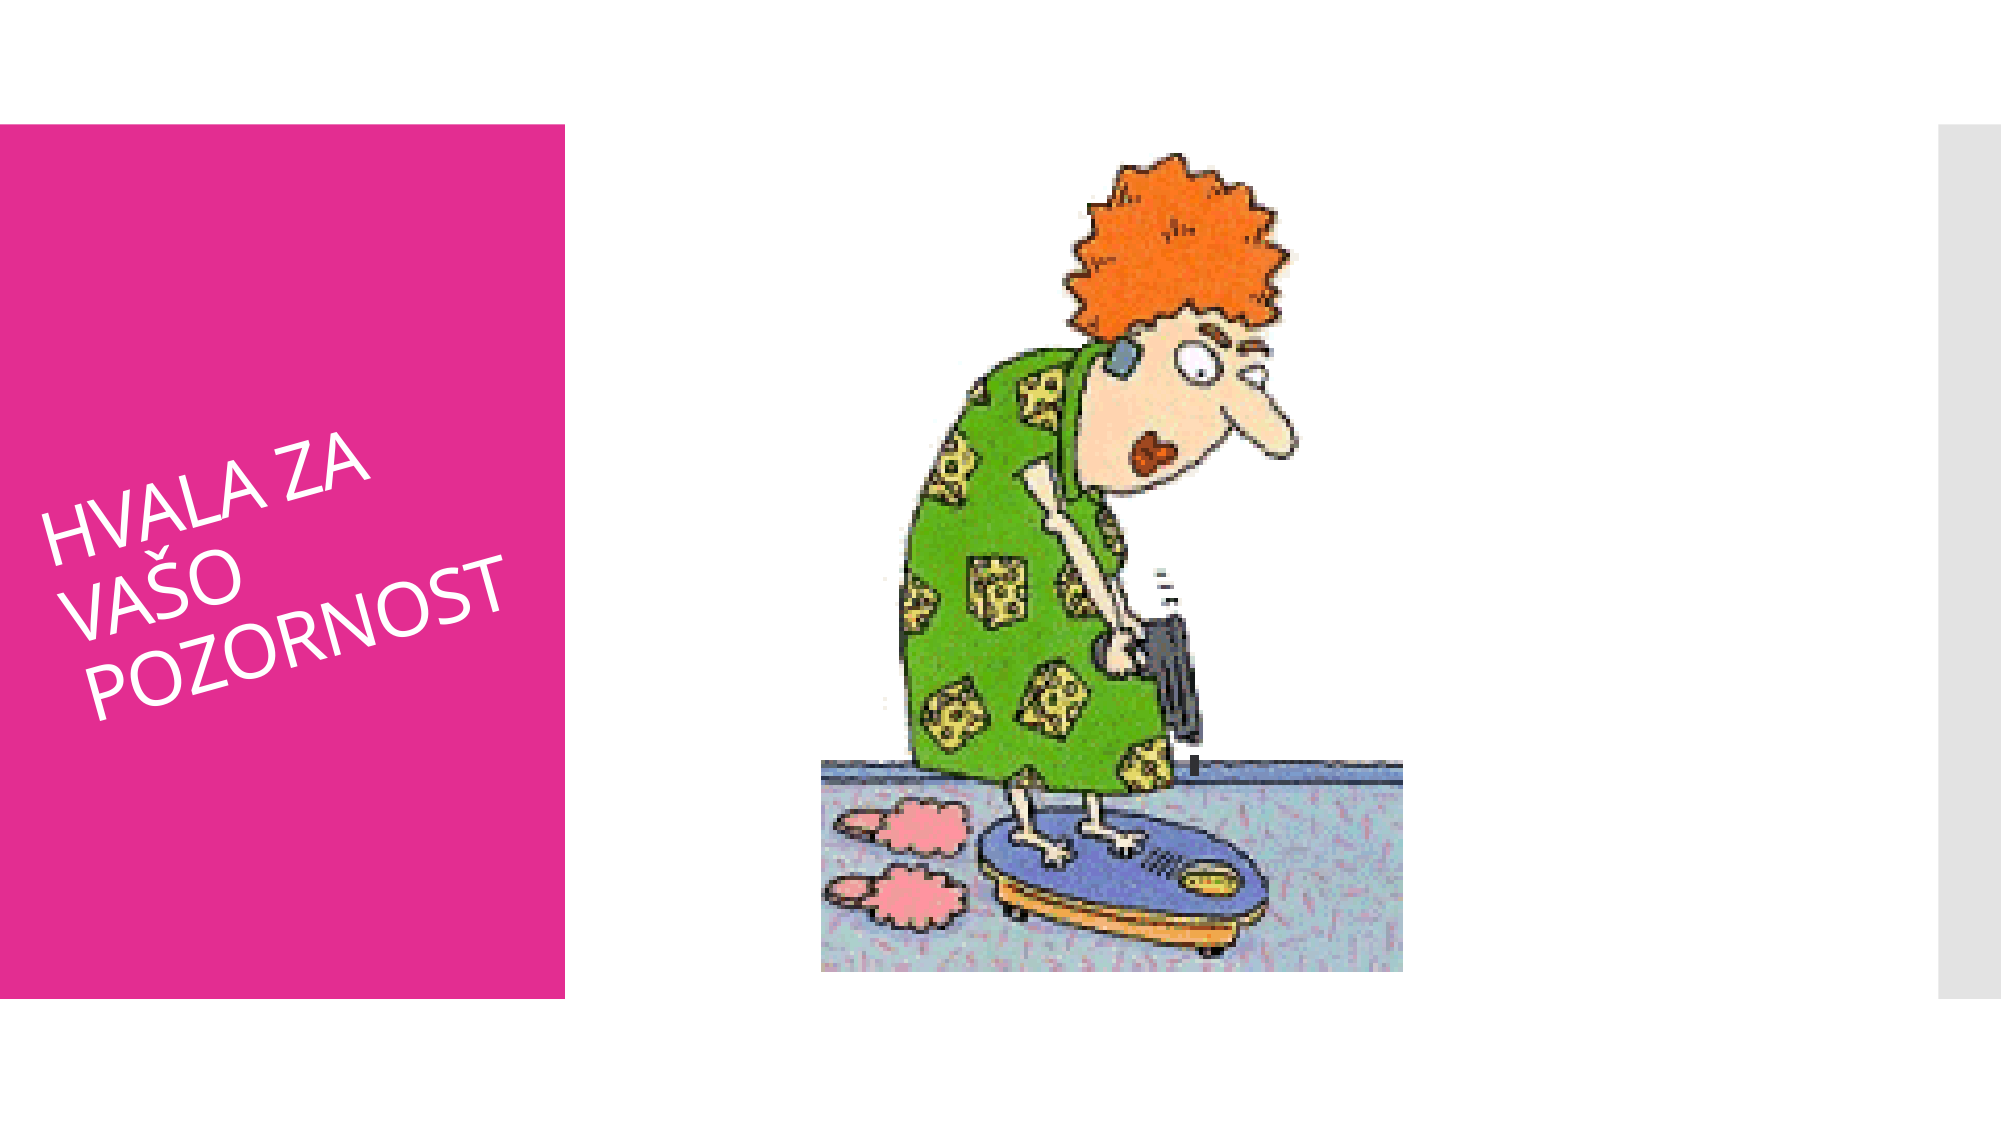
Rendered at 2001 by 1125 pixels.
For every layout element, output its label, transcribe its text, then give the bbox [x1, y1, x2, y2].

picture [821, 141, 1403, 972]
title HVALA ZA VAŠO POZORNOST [0, 133, 618, 991]
